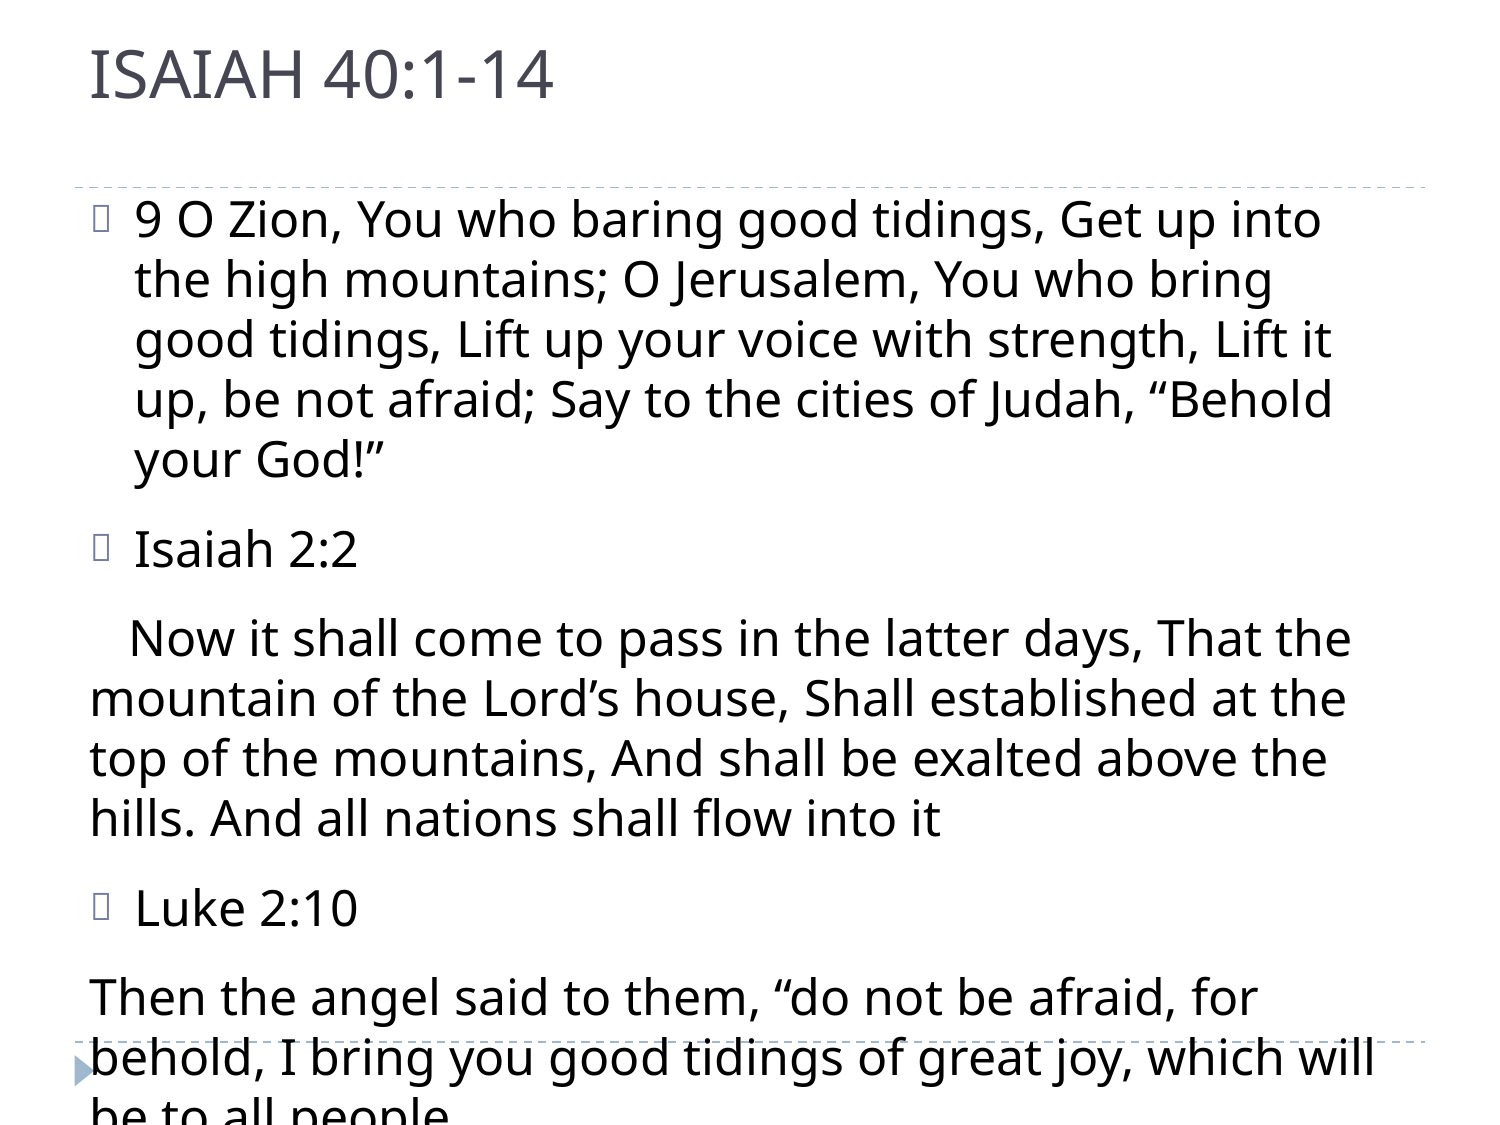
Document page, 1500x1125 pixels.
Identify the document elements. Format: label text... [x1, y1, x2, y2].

list 9 O Zion, You who baring good tidings, Get up into the high mountains; O Jerusalem, You who bring good tidings, Lift up your voice with strength, Lift it up, be not afraid; Say to the cities of Judah, “Behold your God!” Isaiah 2:2 Now it shall come to pass in the latter days, That the mountain of the Lord’s house, Shall established at the top of the mountains, And shall be exalted above the hills. And all nations shall flow into it Luke 2:10 Then the angel said to them, “do not be afraid, for behold, I bring you good tidings of great joy, which will be to all people. [75, 180, 1425, 991]
title ISAIAH 40:1-14 [75, 24, 1425, 180]
